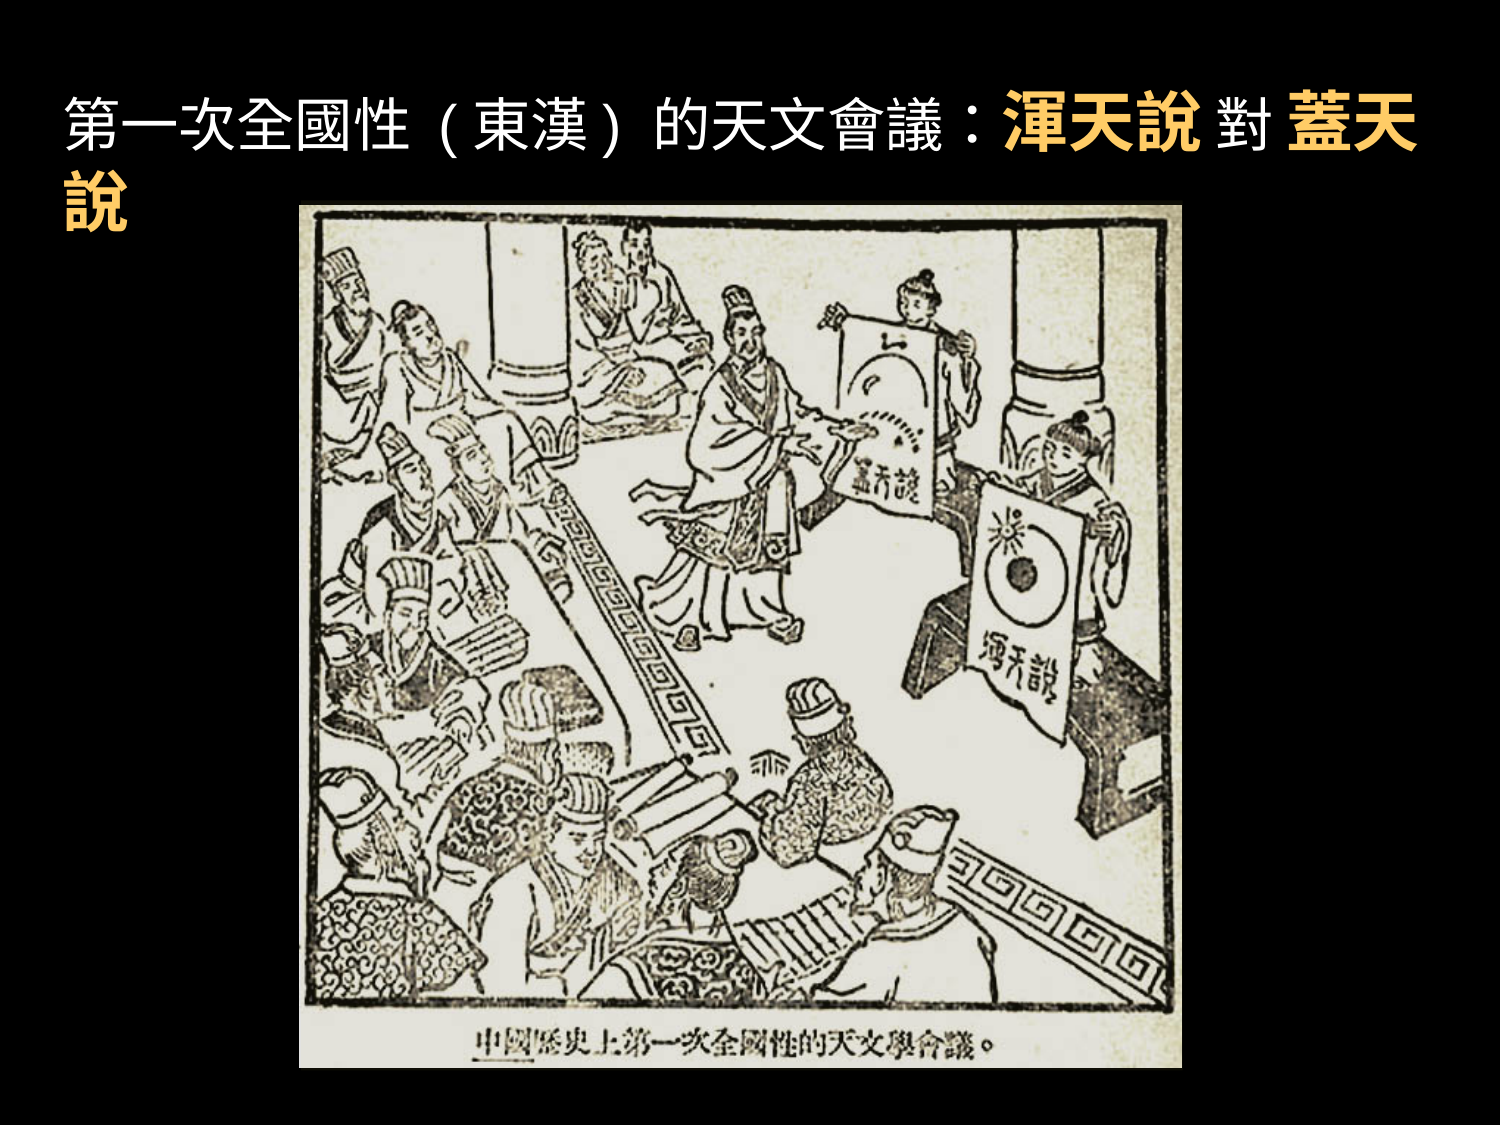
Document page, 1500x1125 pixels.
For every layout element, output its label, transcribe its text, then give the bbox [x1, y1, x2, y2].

text_box [300, 200, 1183, 1071]
text_box 第一次全國性 (東漢) 的天文會議：渾天說 對 蓋天說 [47, 72, 1454, 248]
